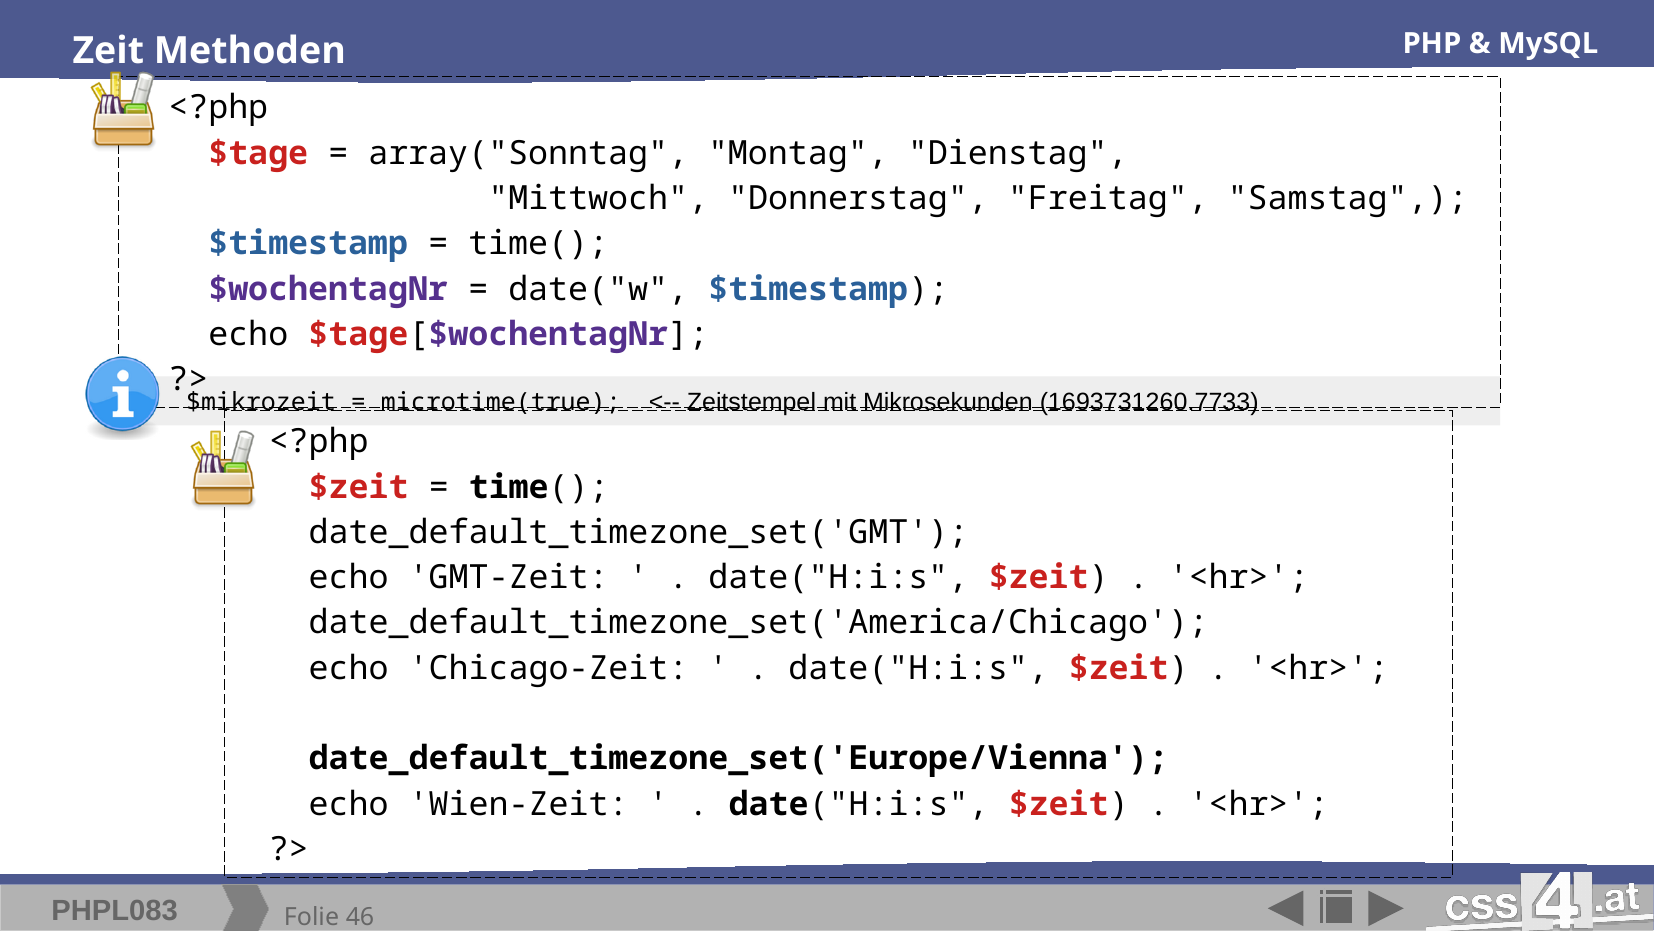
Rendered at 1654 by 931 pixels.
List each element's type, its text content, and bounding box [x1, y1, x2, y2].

text_box [0, 0, 1654, 83]
text_box Zeit Methoden [57, 16, 469, 69]
picture [182, 427, 266, 511]
text_box PHP & MySQL [1387, 15, 1619, 60]
text_box $mikrozeit = microtime(true); <-- Zeitstempel mit Mikrosekunden (1693731260.7733) [163, 378, 1501, 426]
picture [1426, 872, 1654, 931]
picture [82, 68, 166, 152]
text_box [0, 861, 1654, 931]
text_box PHPL083 [36, 886, 209, 931]
text_box <?php $zeit = time(); date_default_timezone_set('GMT'); echo 'GMT-Zeit: ' . date("H:i:s", $zeit) . '<hr>'; date_default_timezone_set('America/Chicago'); echo 'Chicago-Zeit: ' . date("H:i:s", $zeit) . '<hr>'; date_default_timezone_set('Europe/Vienna'); echo 'Wien-Zeit: ' . date("H:i:s", $zeit) . '<hr>'; ?> [224, 460, 1453, 827]
text_box Folie <Foliennummer> [269, 891, 542, 931]
picture [80, 356, 163, 440]
text_box <?php $tage = array("Sonntag", "Montag", "Dienstag", "Mittwoch", "Donnerstag", "Freitag", "Samstag",); $timestamp = time(); $wochentagNr = date("w", $timestamp); echo $tage[$wochentagNr]; ?> [118, 106, 1501, 378]
